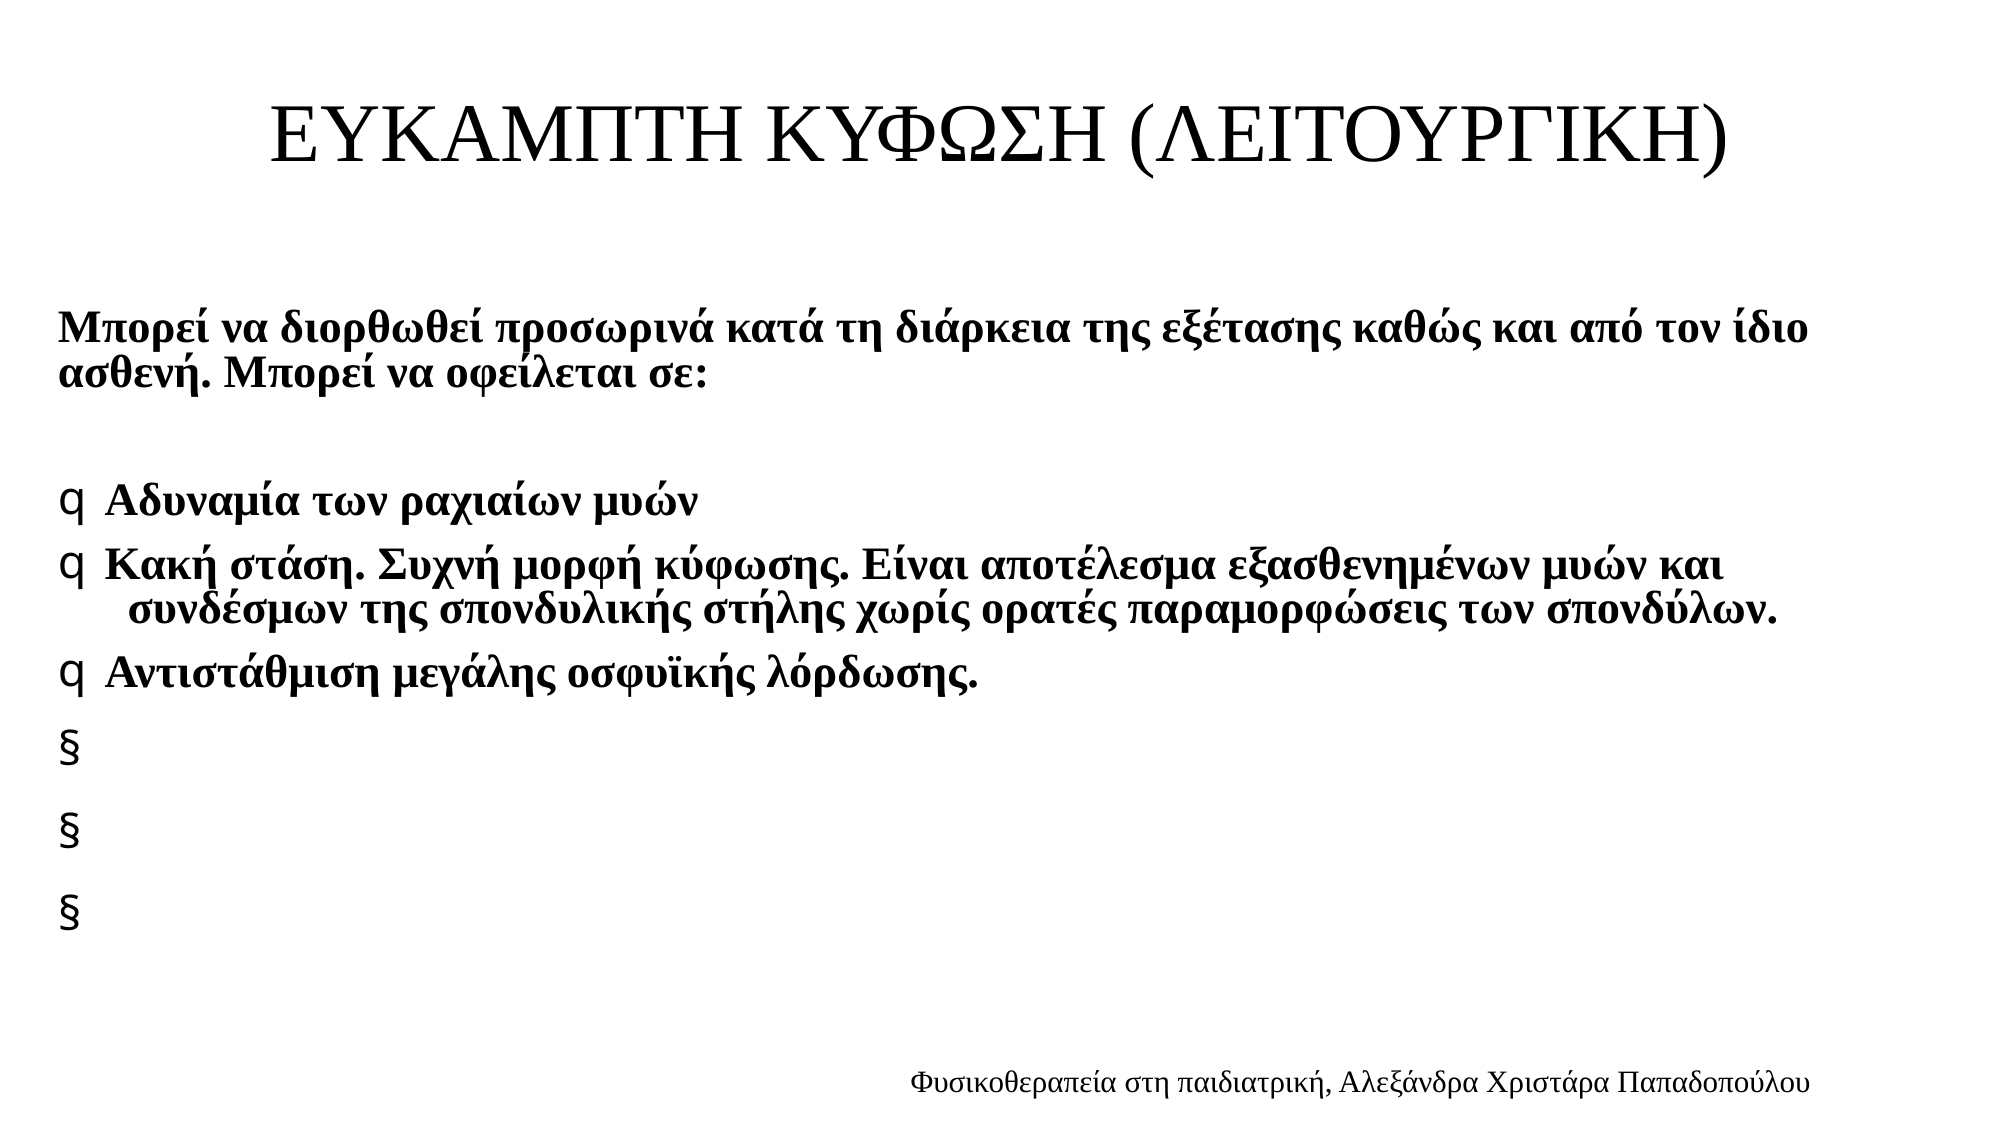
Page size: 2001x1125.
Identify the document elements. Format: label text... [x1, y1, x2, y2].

list Μπορεί να διορθωθεί προσωρινά κατά τη διάρκεια της εξέτασης καθώς και από τον ίδιο ασθενή. Μπορεί να οφείλεται σε: Αδυναμία των ραχιαίων μυών Κακή στάση. Συχνή μορφή κύφωσης. Είναι αποτέλεσμα εξασθενημένων μυών και συνδέσμων της σπονδυλικής στήλης χωρίς ορατές παραμορφώσεις των σπονδύλων. Αντιστάθμιση μεγάλης οσφυϊκής λόρδωσης. Φυσικοθεραπεία στη παιδιατρική, Αλεξάνδρα Χριστάρα Παπαδοπούλου [42, 299, 1952, 1115]
title ΕΥΚΑΜΠΤΗ ΚΥΦΩΣΗ (ΛΕΙΤΟΥΡΓΙΚΗ) [137, 33, 1863, 236]
